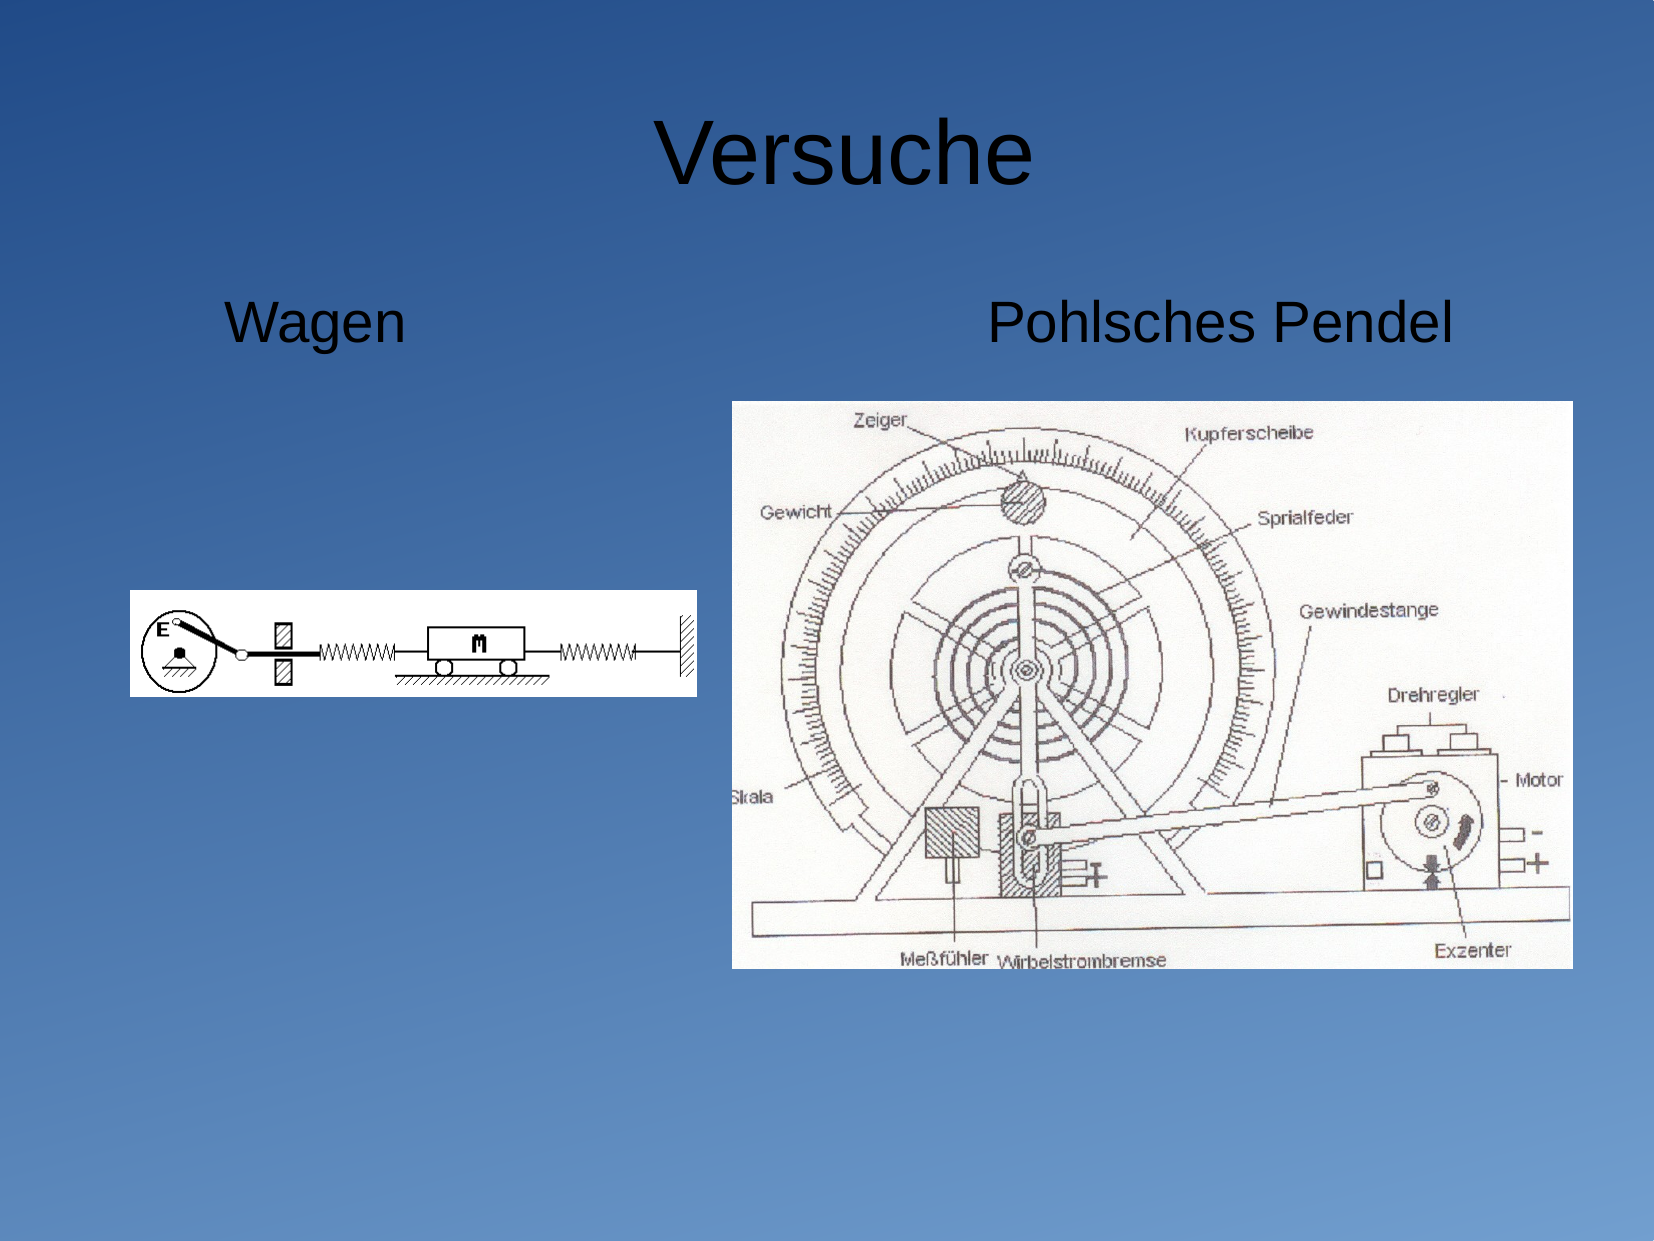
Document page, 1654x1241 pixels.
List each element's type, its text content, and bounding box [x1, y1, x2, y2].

picture [732, 401, 1573, 969]
title Versuche [82, 49, 1571, 257]
list Wagen [82, 290, 809, 378]
picture [130, 590, 697, 697]
list Pohlsches Pendel [845, 290, 1572, 378]
